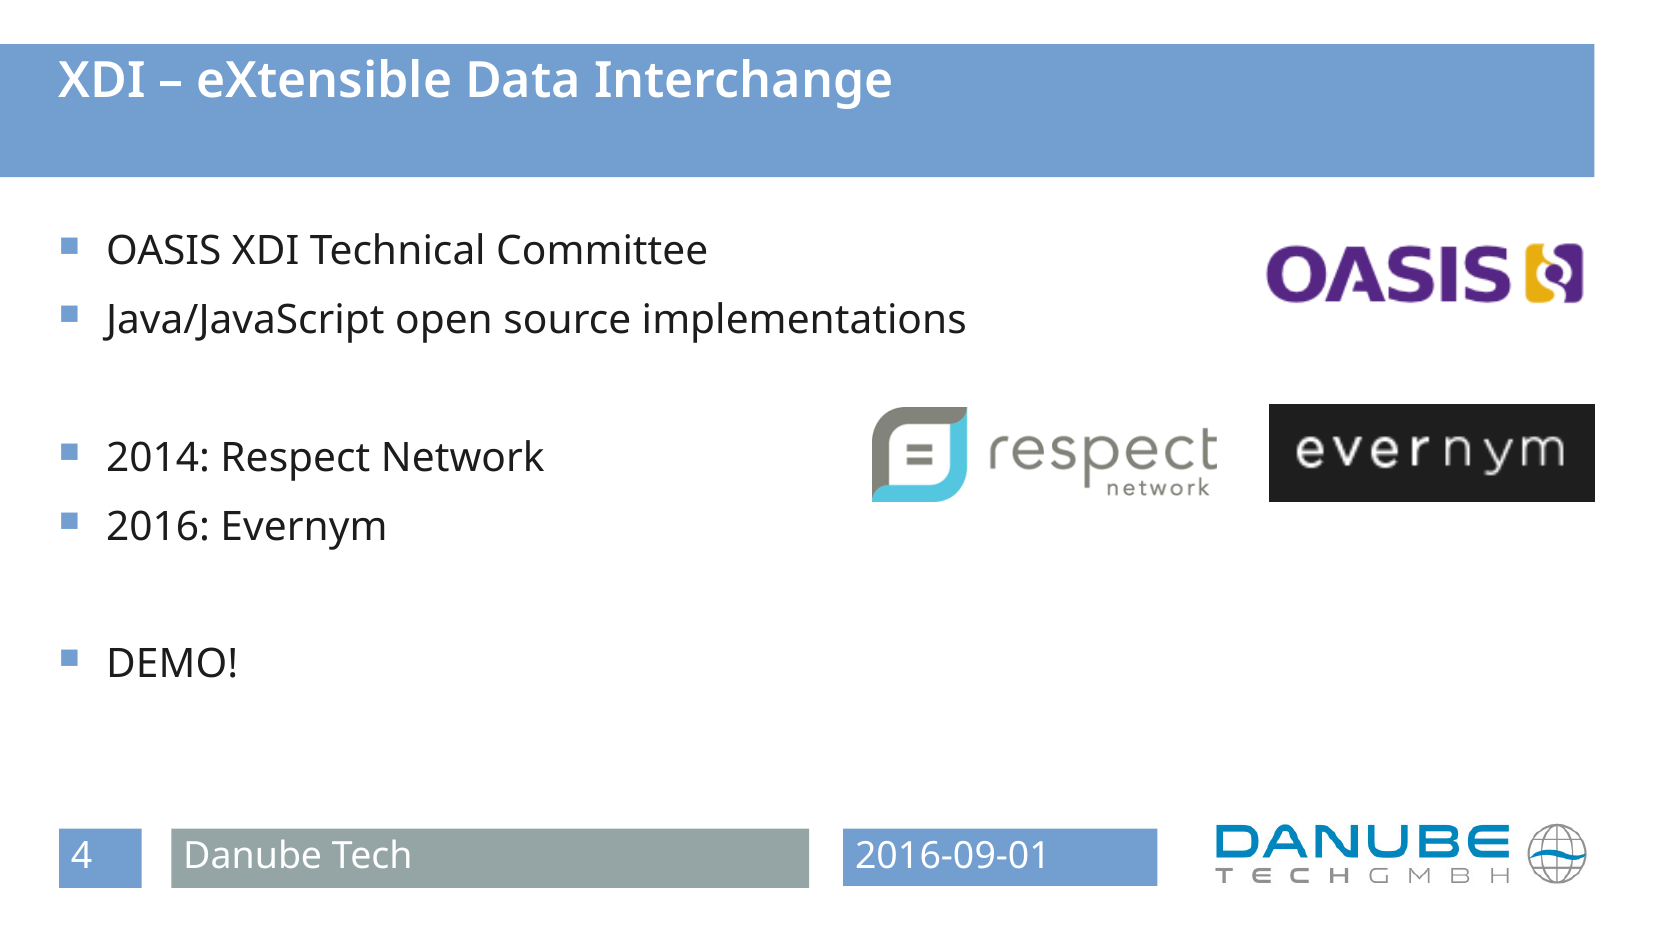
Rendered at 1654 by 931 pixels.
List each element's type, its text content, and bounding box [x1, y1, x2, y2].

picture [1257, 239, 1593, 308]
picture [872, 407, 1217, 502]
picture [1206, 814, 1595, 892]
list OASIS XDI Technical Committee Java/JavaScript open source implementations 2014: Respect Network 2016: Evernym DEMO! [58, 221, 1571, 789]
title XDI – eXtensible Data Interchange [0, 44, 1595, 178]
picture [1269, 404, 1595, 502]
